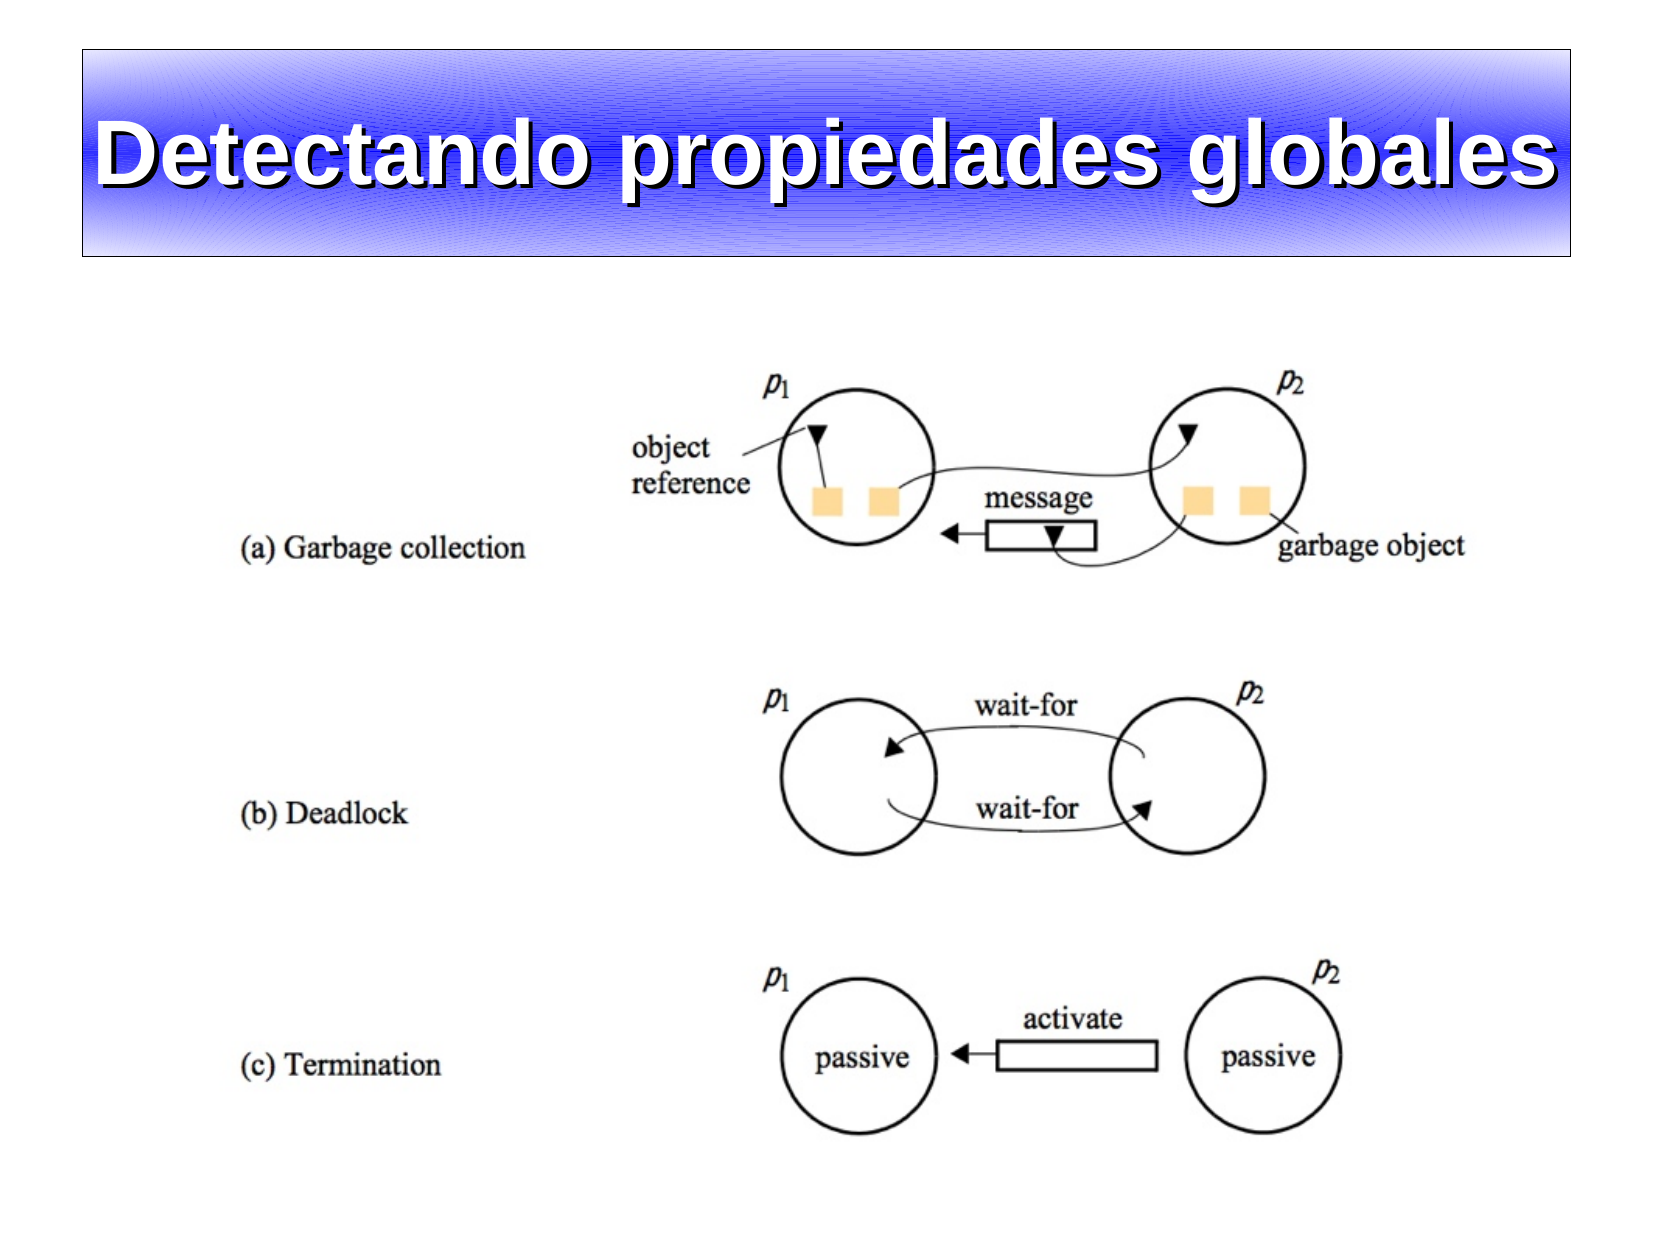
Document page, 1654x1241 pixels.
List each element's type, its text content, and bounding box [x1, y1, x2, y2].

title Detectando propiedades globales [82, 49, 1571, 257]
picture [195, 344, 1484, 1185]
